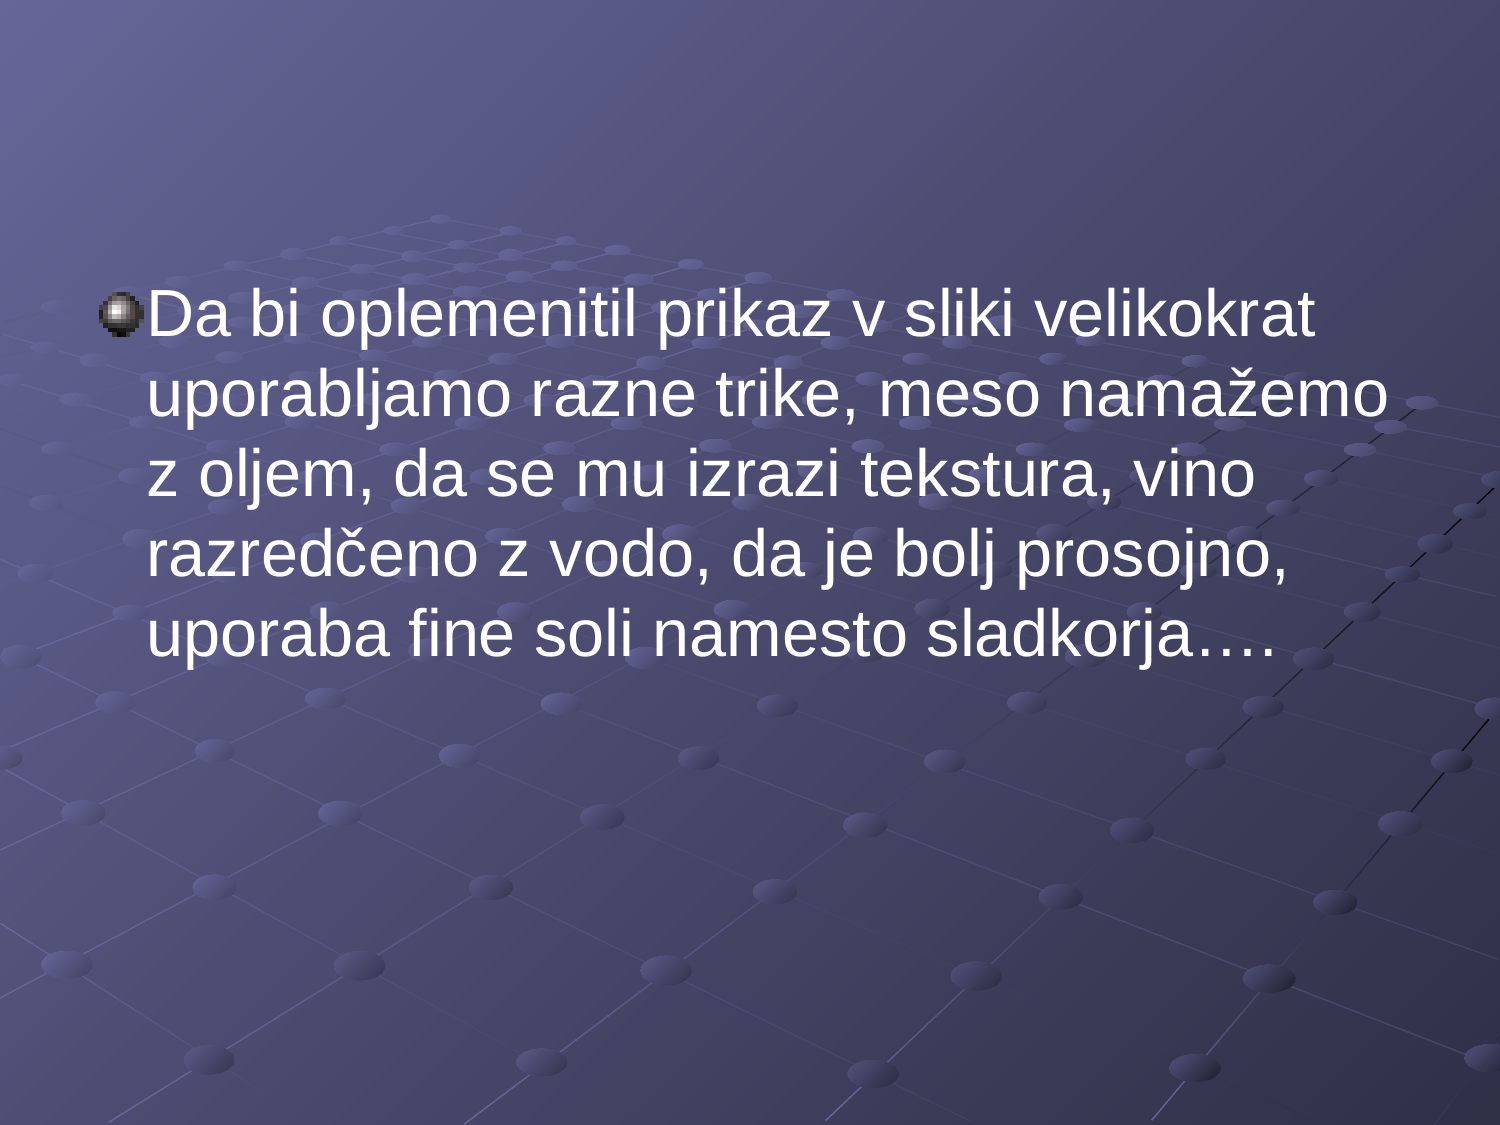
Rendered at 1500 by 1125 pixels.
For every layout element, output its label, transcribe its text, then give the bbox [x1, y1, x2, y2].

list Da bi oplemenitil prikaz v sliki velikokrat uporabljamo razne trike, meso namažemo z oljem, da se mu izrazi tekstura, vino razredčeno z vodo, da je bolj prosojno, uporaba fine soli namesto sladkorja…. [75, 262, 1425, 1007]
